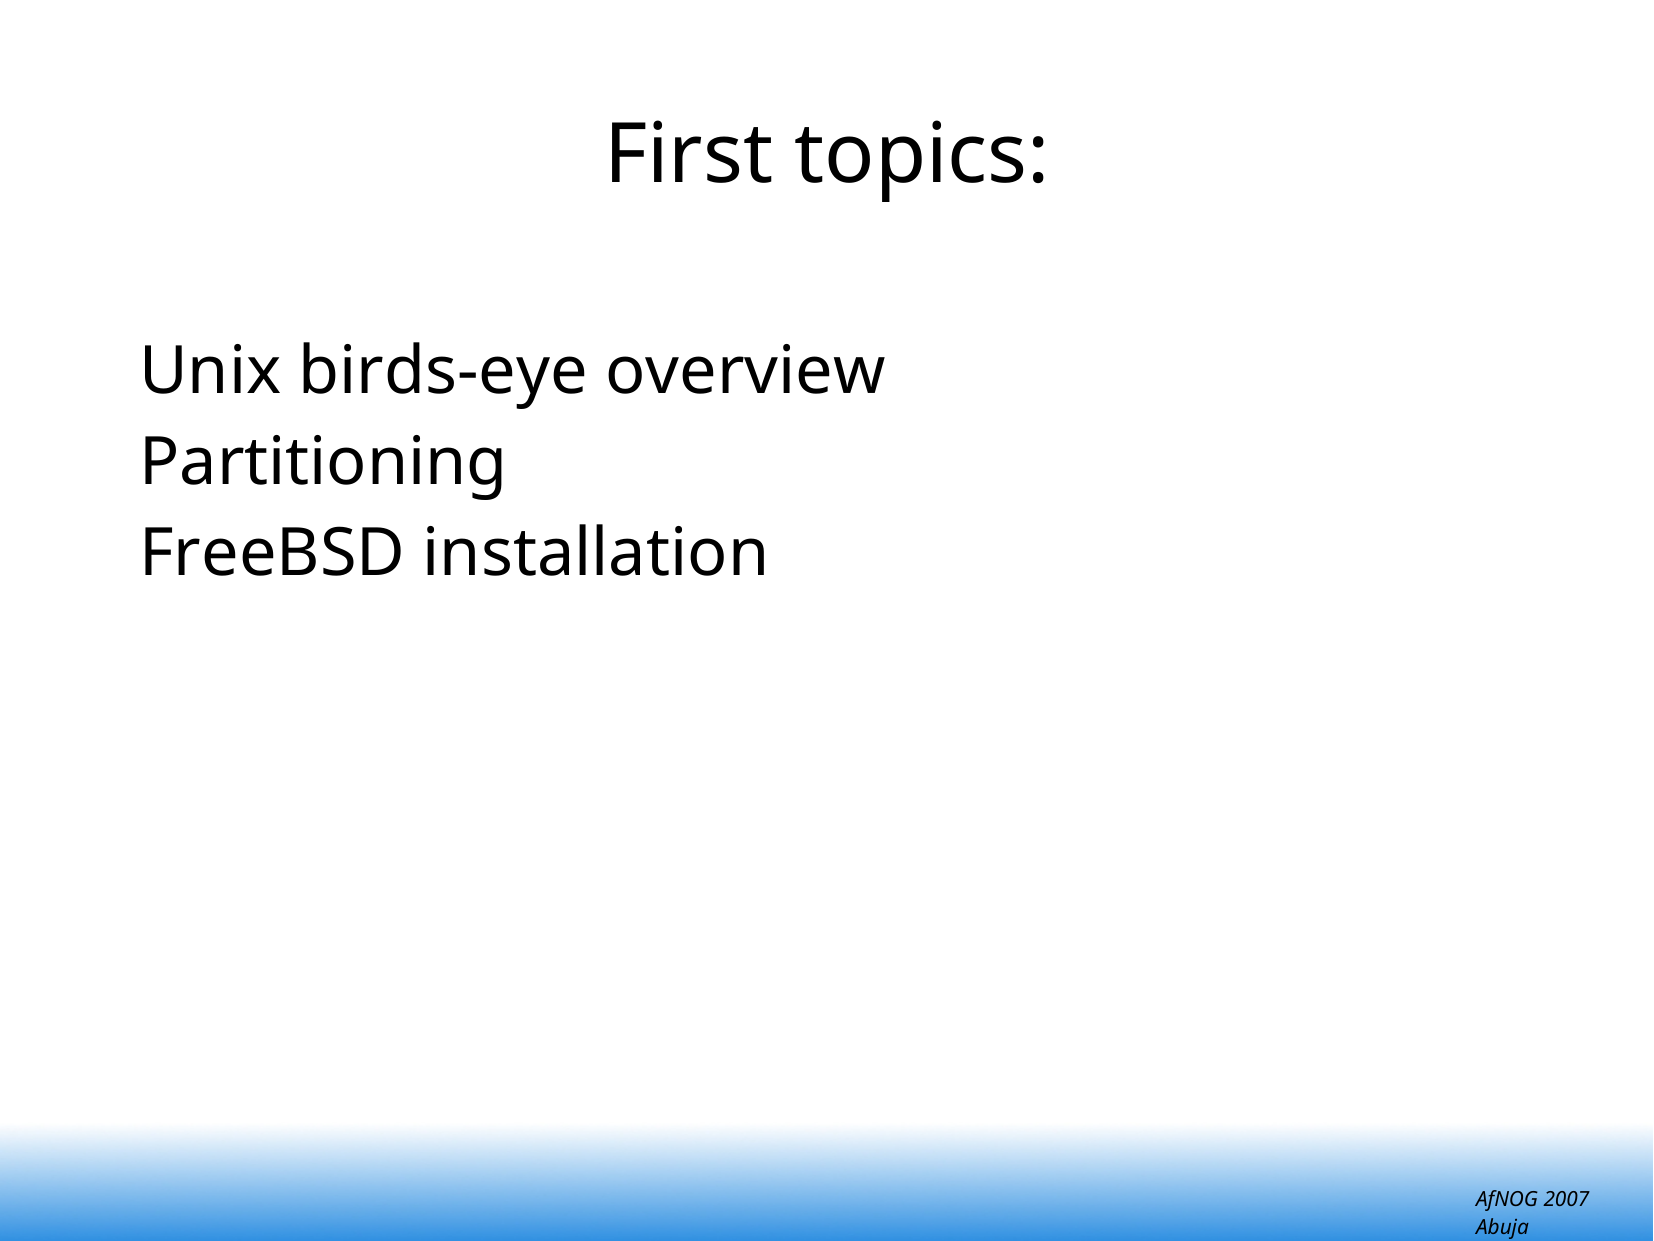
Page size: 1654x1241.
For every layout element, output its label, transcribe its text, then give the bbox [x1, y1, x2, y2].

title First topics: [121, 46, 1534, 254]
picture [0, 1122, 1653, 1241]
list Unix birds-eye overview Partitioning FreeBSD installation [121, 322, 1561, 1133]
